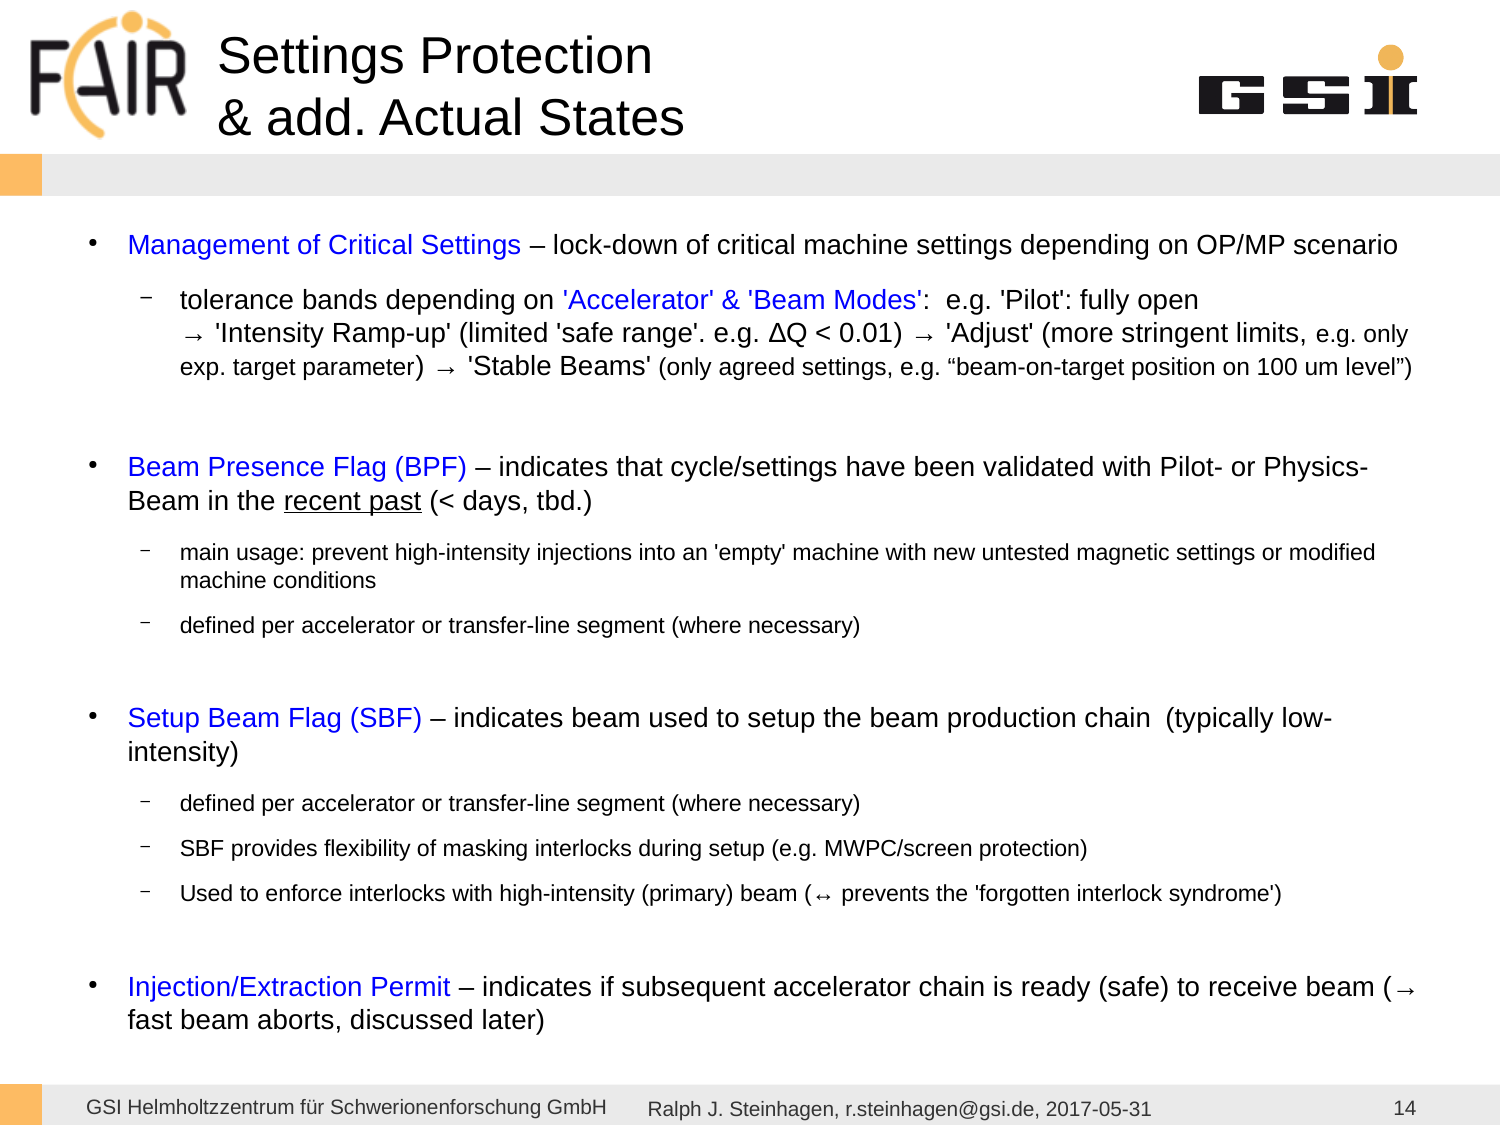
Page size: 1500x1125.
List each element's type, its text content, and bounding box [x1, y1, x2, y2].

picture [30, 9, 187, 141]
picture [1197, 42, 1419, 117]
list Management of Critical Settings – lock-down of critical machine settings depending on OP/MP scenario tolerance bands depending on 'Accelerator' & 'Beam Modes': e.g. 'Pilot': fully open → 'Intensity Ramp-up' (limited 'safe range'. e.g. ∆Q < 0.01) → 'Adjust' (more stringent limits, e.g. only exp. target parameter) → 'Stable Beams' (only agreed settings, e.g. “beam-on-target position on 100 um level”) Beam Presence Flag (BPF) – indicates that cycle/settings have been validated with Pilot- or Physics-Beam in the recent past (< days, tbd.) main usage: prevent high-intensity injections into an 'empty' machine with new untested magnetic settings or modified machine conditions defined per accelerator or transfer-line segment (where necessary) Setup Beam Flag (SBF) – indicates beam used to setup the beam production chain (typically low-intensity) defined per accelerator or transfer-line segment (where necessary) SBF provides flexibility of masking interlocks during setup (e.g. MWPC/screen protection) Used to enforce interlocks with high-intensity (primary) beam (↔ prevents the 'forgotten interlock syndrome') Injection/Extraction Permit – indicates if subsequent accelerator chain is ready (safe) to receive beam (→ fast beam aborts, discussed later) [75, 226, 1425, 1050]
title Settings Protection & add. Actual States [217, 20, 1109, 147]
